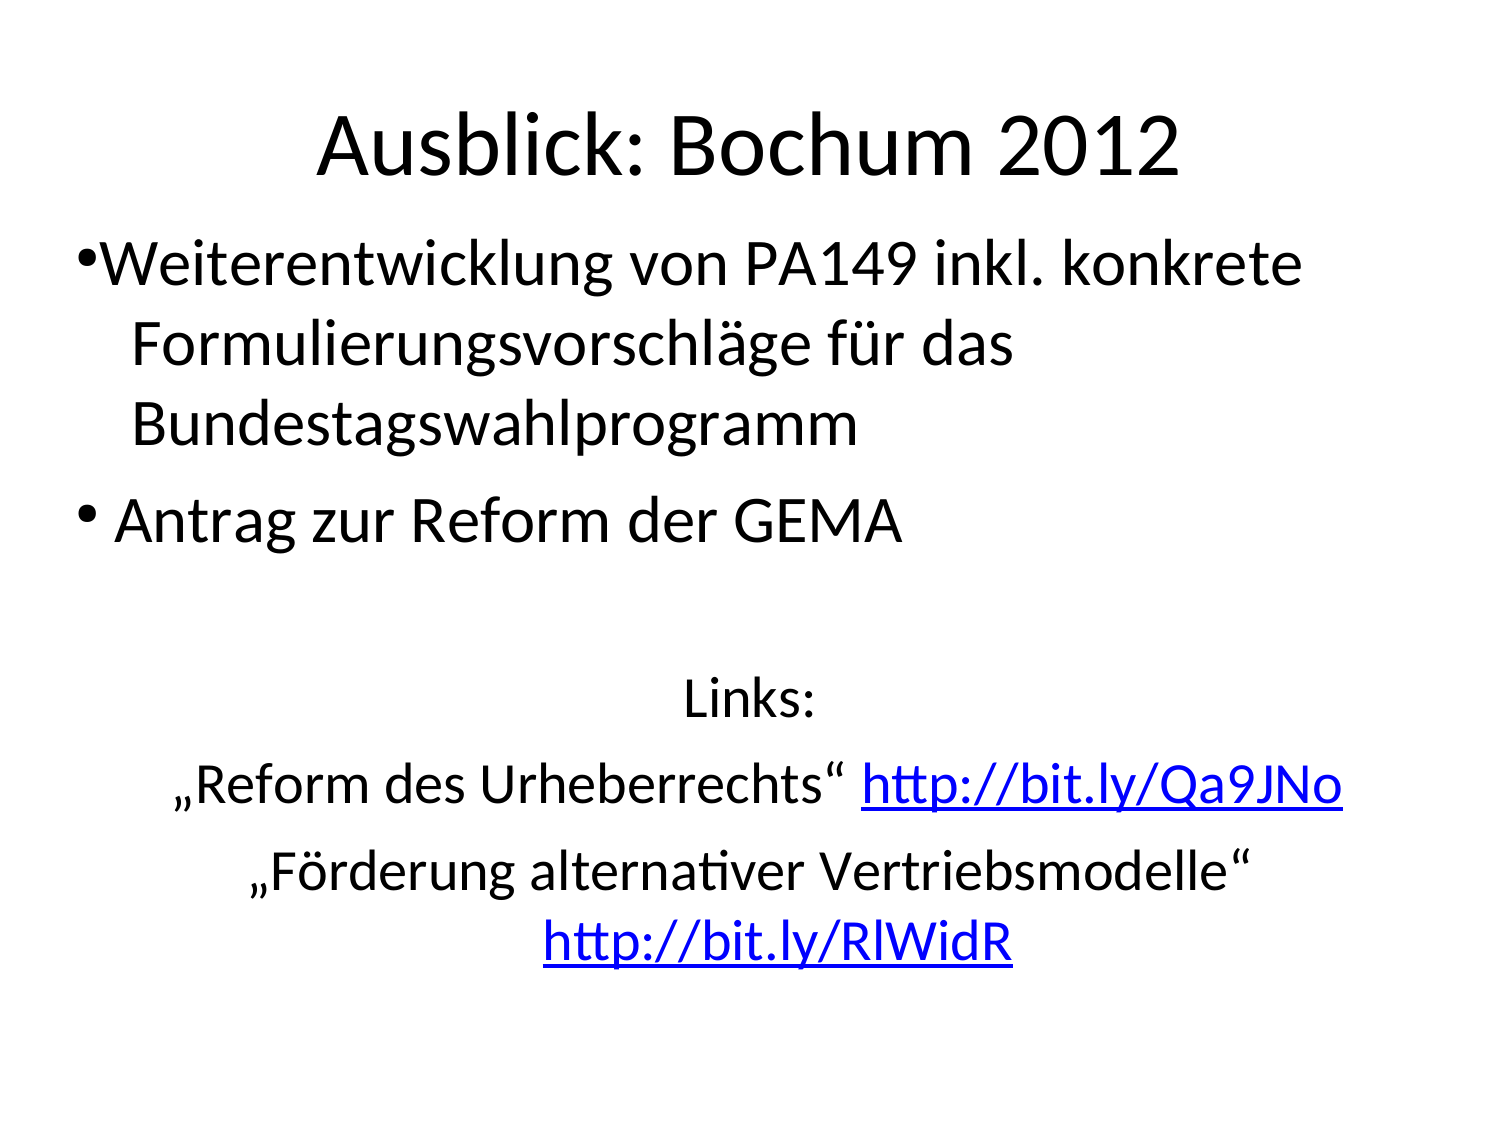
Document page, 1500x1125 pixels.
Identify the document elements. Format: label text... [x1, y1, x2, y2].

title Ausblick: Bochum 2012 [75, 21, 1426, 122]
subtitle Weiterentwicklung von PA149 inkl. konkrete Formulierungsvorschläge für das Bundestagswahlprogramm Antrag zur Reform der GEMA Links: „Reform des Urheberrechts“ http://bit.ly/Qa9JNo „Förderung alternativer Vertriebsmodelle“ http://bit.ly/RlWidR [75, 122, 1426, 1125]
